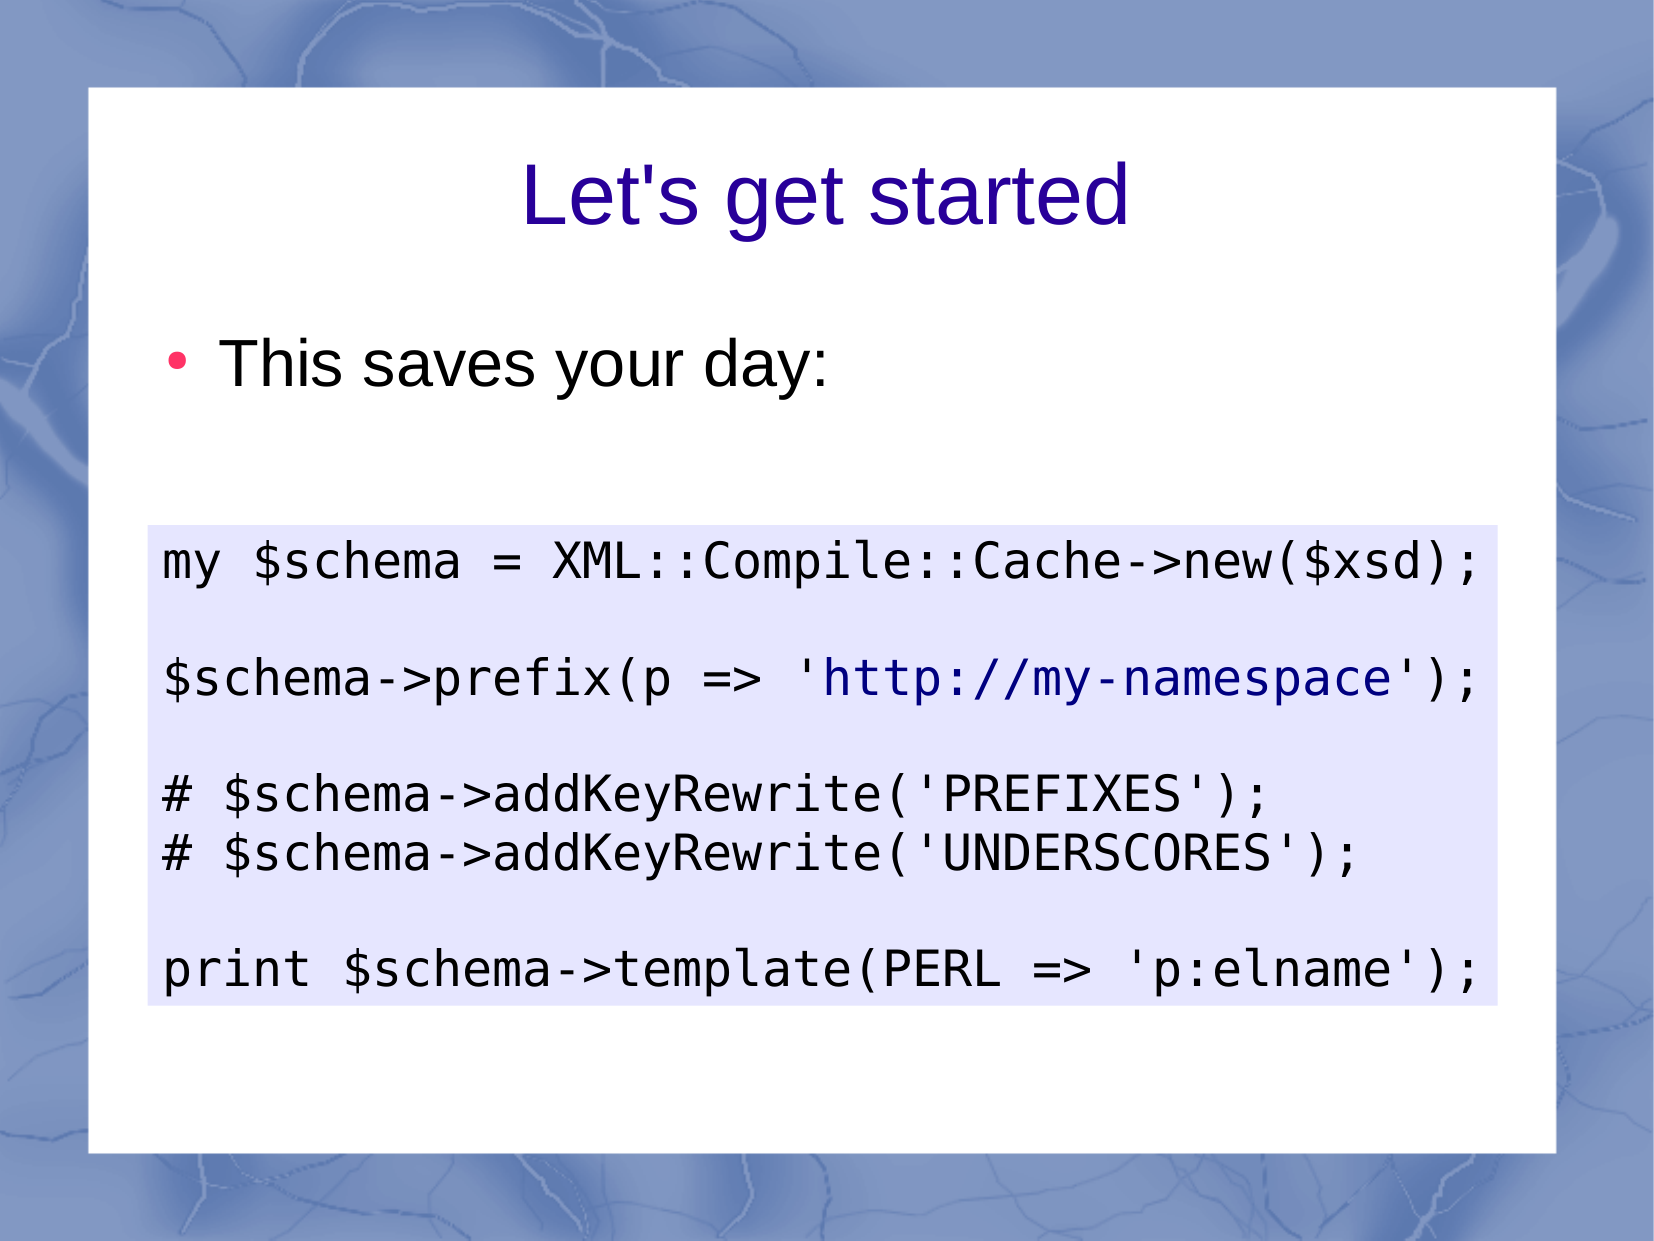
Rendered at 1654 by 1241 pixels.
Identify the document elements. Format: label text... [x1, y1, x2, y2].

picture [0, 0, 1654, 1241]
list This saves your day: [147, 325, 1506, 1232]
title Let's get started [118, 90, 1536, 298]
text_box my $schema = XML::Compile::Cache->new($xsd); $schema->prefix(p => 'http://my-namespace'); # $schema->addKeyRewrite('PREFIXES'); # $schema->addKeyRewrite('UNDERSCORES'); print $schema->template(PERL => 'p:elname'); [147, 525, 1498, 1006]
